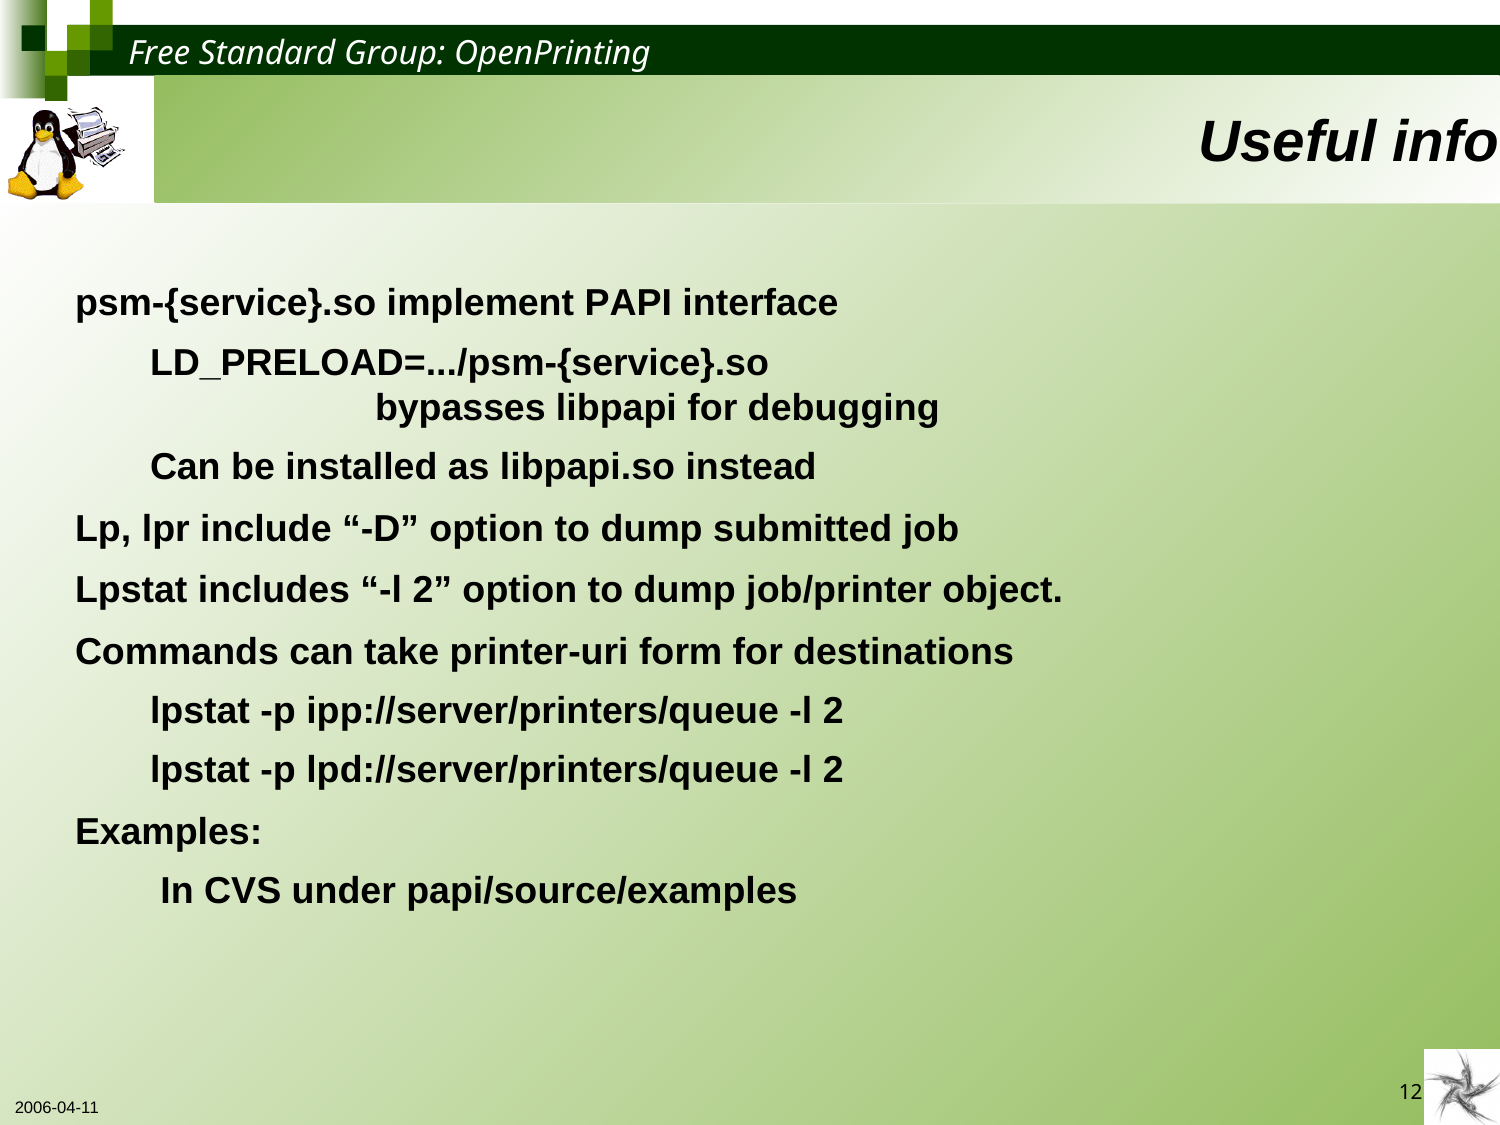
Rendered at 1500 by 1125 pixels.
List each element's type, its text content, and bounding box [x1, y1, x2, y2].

picture [0, 96, 133, 203]
list psm-{service}.so implement PAPI interface LD_PRELOAD=.../psm-{service}.so bypasses libpapi for debugging Can be installed as libpapi.so instead Lp, lpr include “-D” option to dump submitted job Lpstat includes “-l 2” option to dump job/printer object. Commands can take printer-uri form for destinations lpstat -p ipp://server/printers/queue -l 2 lpstat -p lpd://server/printers/queue -l 2 Examples: In CVS under papi/source/examples [75, 278, 1425, 963]
title Useful info [154, 75, 1500, 203]
picture [1424, 1049, 1500, 1125]
